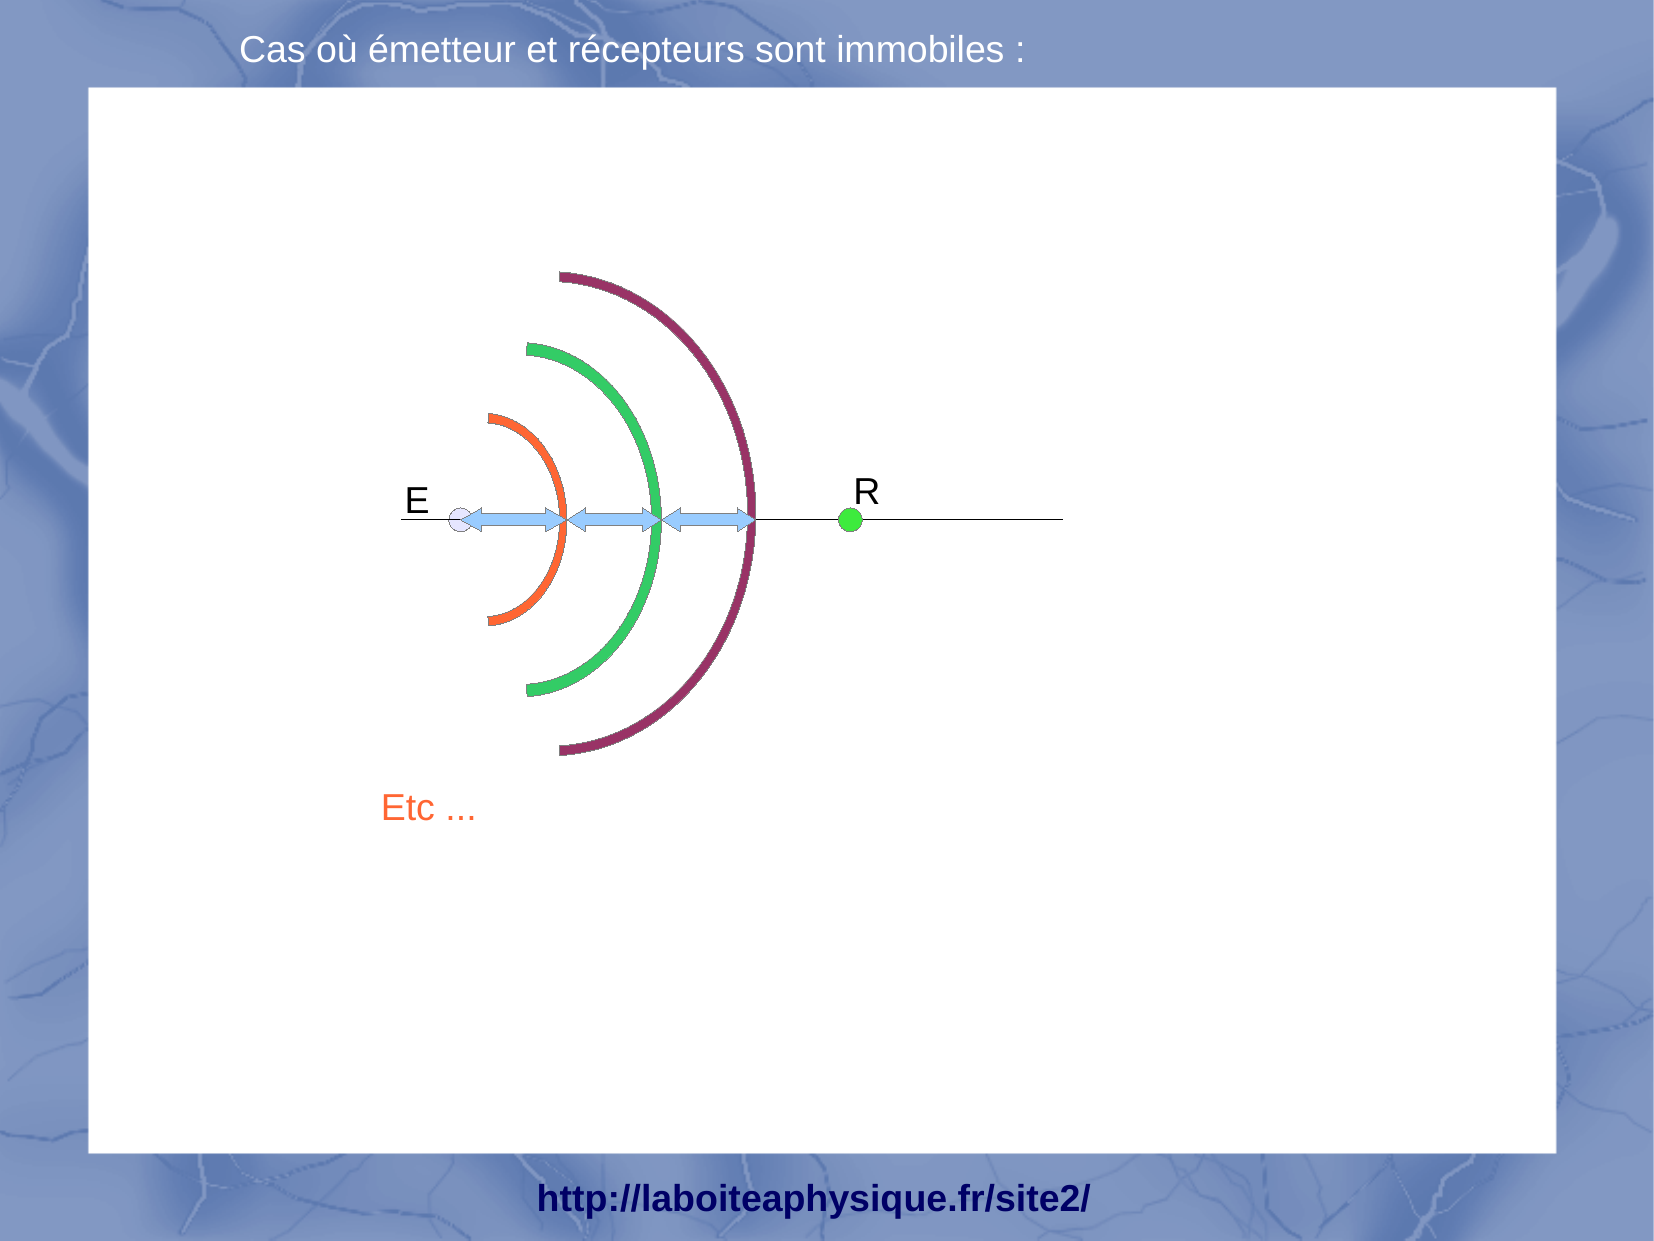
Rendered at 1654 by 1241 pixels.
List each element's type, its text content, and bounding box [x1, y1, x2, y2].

text_box Etc ... [366, 779, 650, 837]
text_box R [838, 462, 886, 520]
picture [0, 0, 1654, 1241]
text_box [838, 507, 863, 532]
text_box [448, 271, 756, 756]
text_box E [389, 472, 438, 530]
text_box Cas où émetteur et récepteurs sont immobiles : [224, 21, 1193, 79]
text_box http://laboiteaphysique.fr/site2/ [527, 1170, 1112, 1241]
